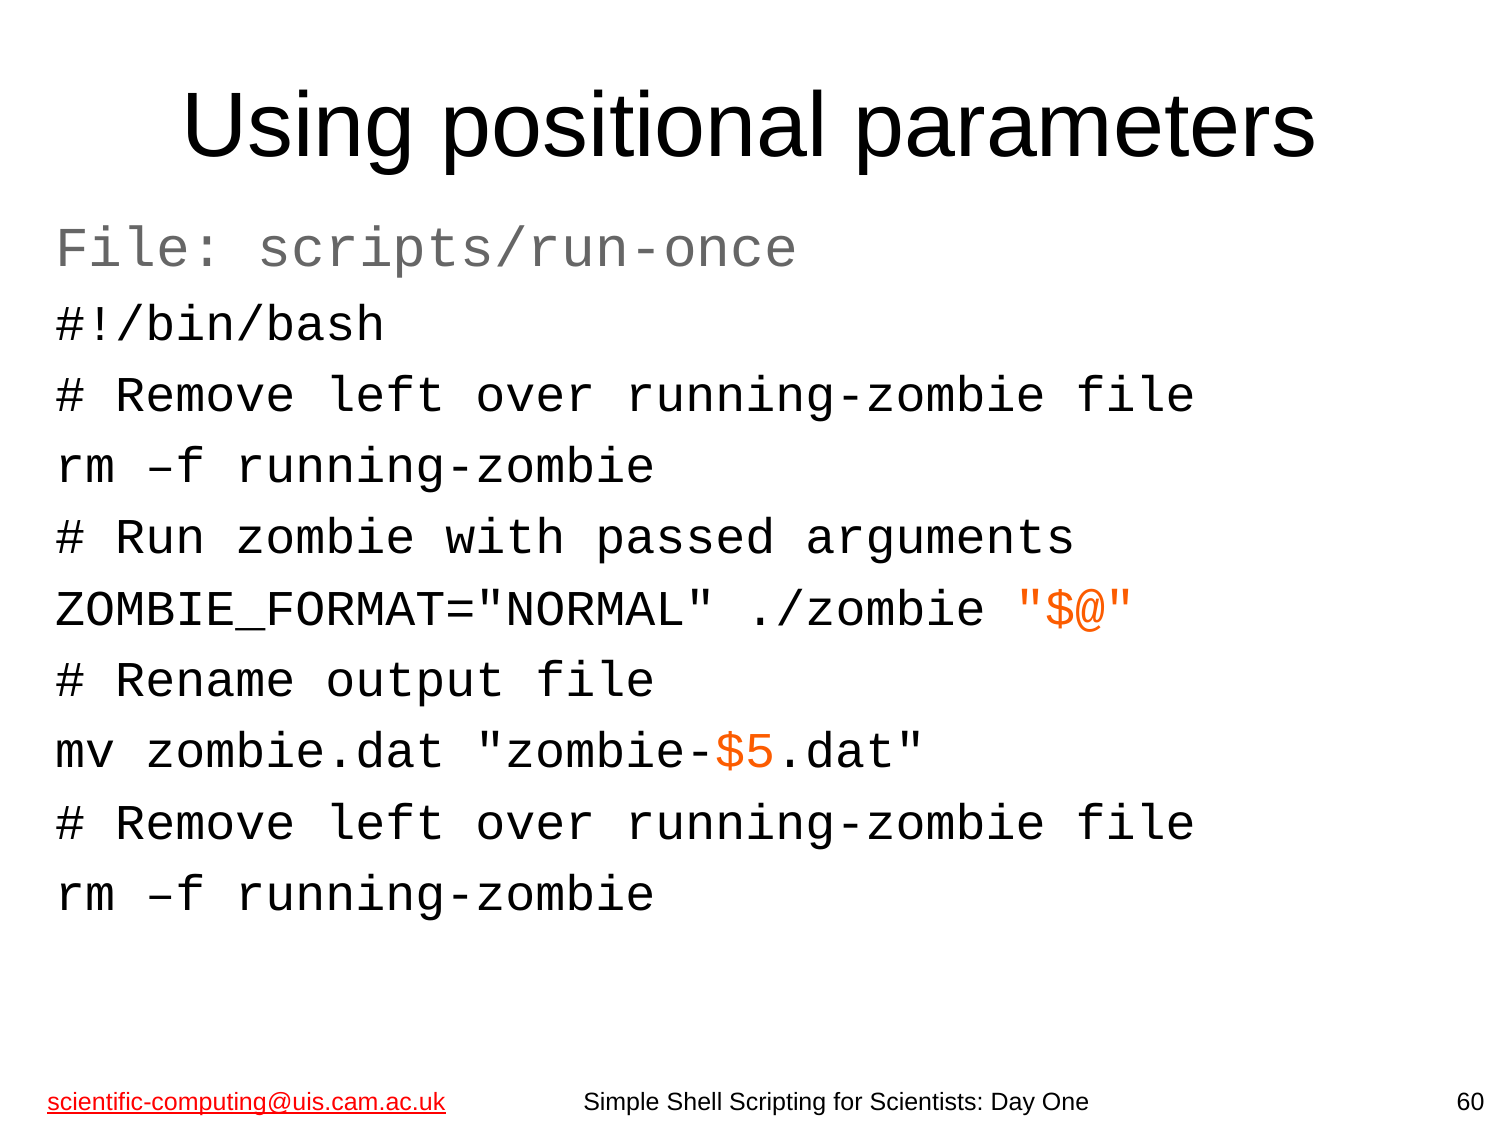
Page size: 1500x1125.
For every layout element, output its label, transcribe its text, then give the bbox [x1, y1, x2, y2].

title Using positional parameters [37, 62, 1463, 188]
list File: scripts/run-once #!/bin/bash # Remove left over running-zombie file rm –f running-zombie # Run zombie with passed arguments ZOMBIE_FORMAT="NORMAL" ./zombie "$@" # Rename output file mv zombie.dat "zombie-$5.dat" # Remove left over running-zombie file rm –f running-zombie [40, 212, 1460, 1063]
